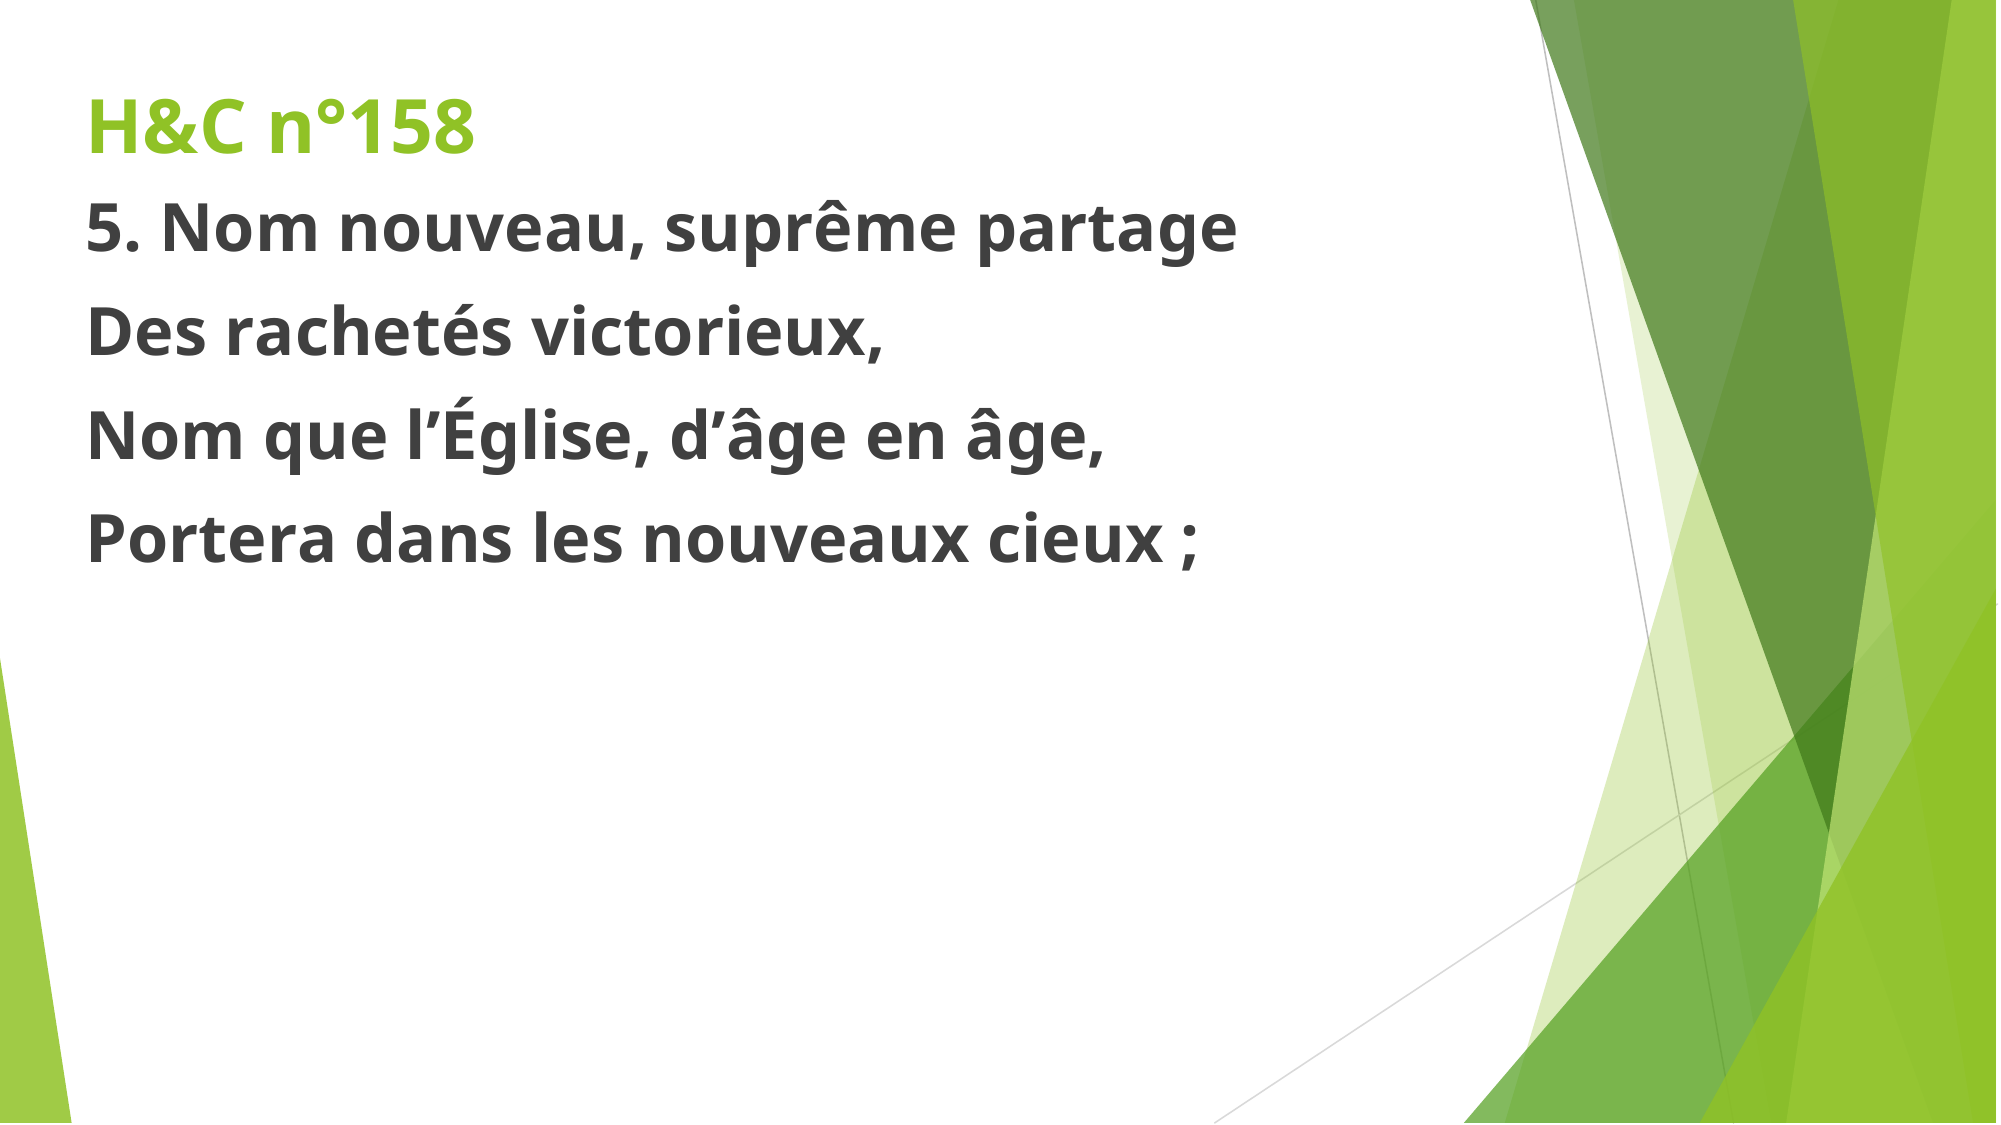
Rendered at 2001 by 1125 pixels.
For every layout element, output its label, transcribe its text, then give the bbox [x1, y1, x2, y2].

text_box H&C n°158 [70, 70, 603, 165]
text_box 5. Nom nouveau, suprême partage Des rachetés victorieux, Nom que l’Église, d’âge en âge, Portera dans les nouveaux cieux ; [70, 165, 1985, 1079]
